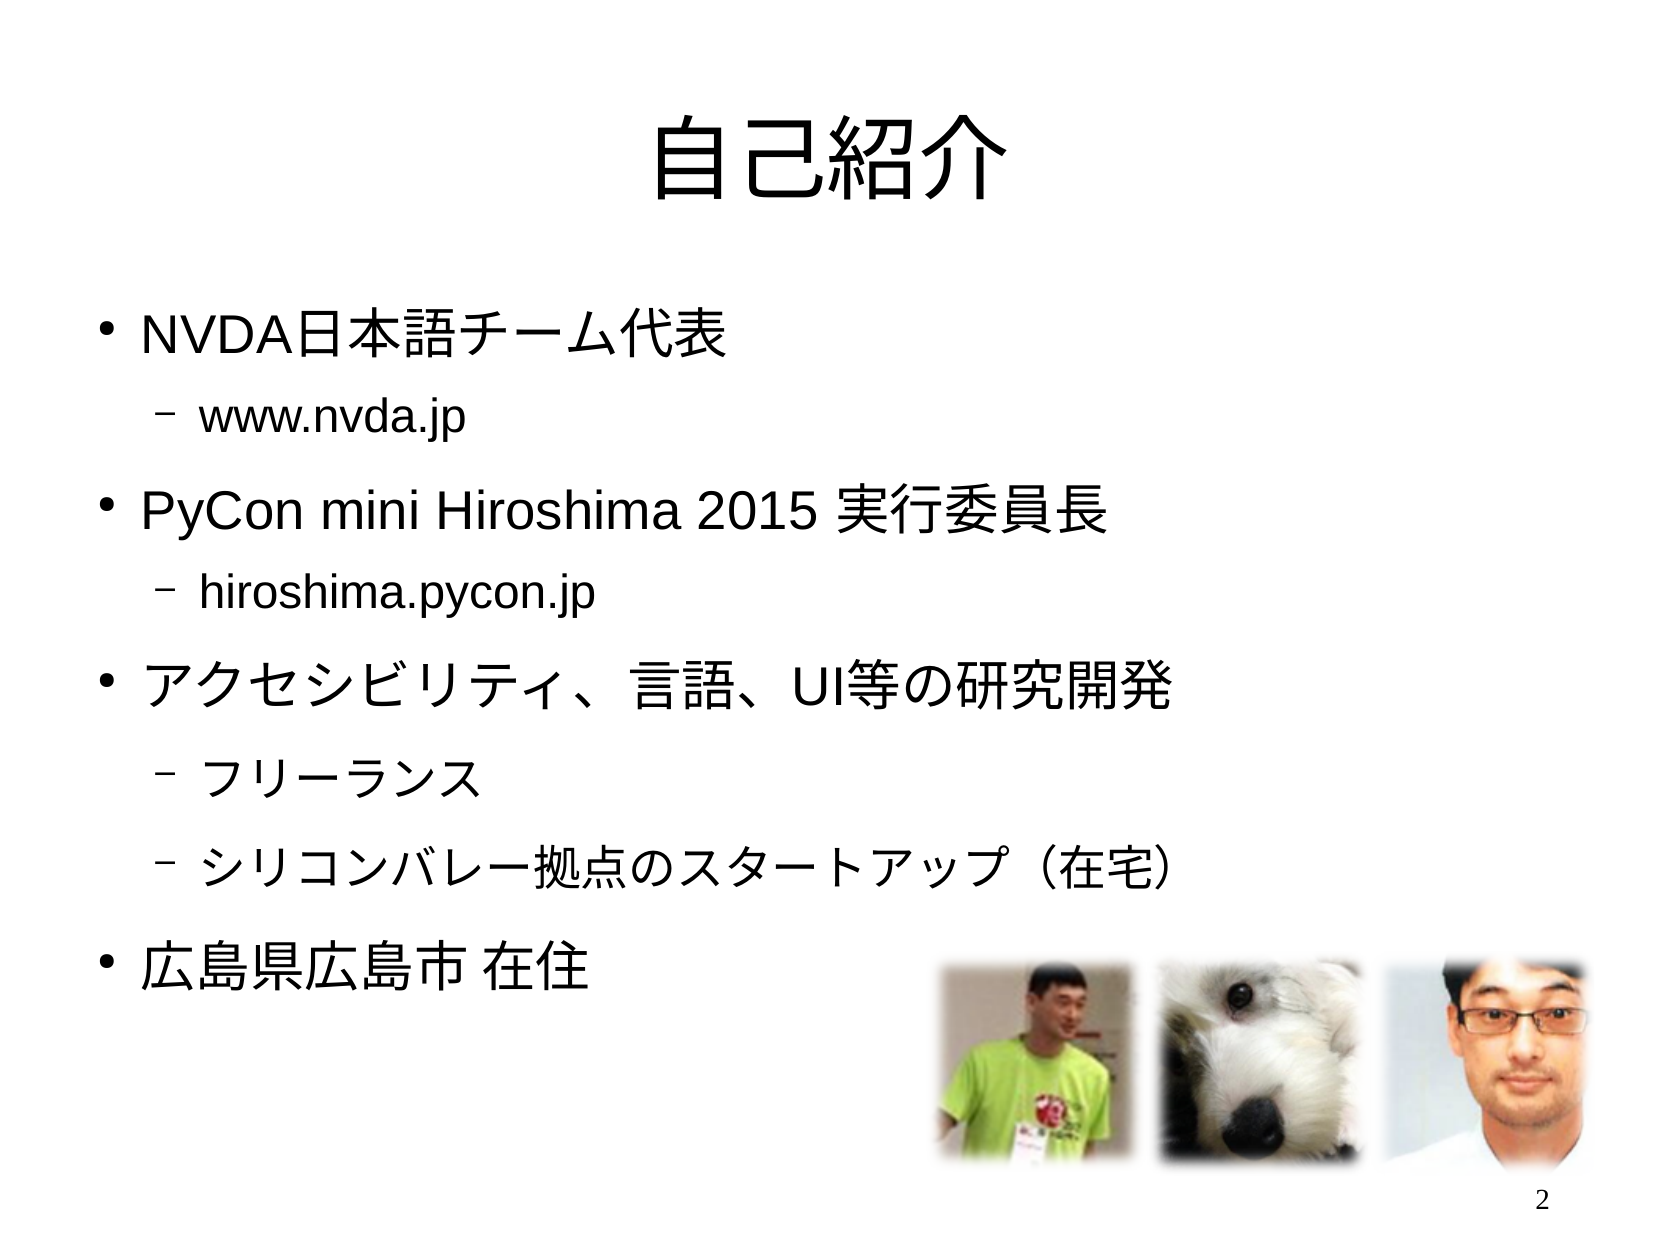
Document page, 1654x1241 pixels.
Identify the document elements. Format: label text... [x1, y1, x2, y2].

title 自己紹介 [82, 49, 1571, 257]
picture [926, 951, 1595, 1176]
list NVDA日本語チーム代表 www.nvda.jp PyCon mini Hiroshima 2015 実行委員長 hiroshima.pycon.jp アクセシビリティ、言語、UI等の研究開発 フリーランス シリコンバレー拠点のスタートアップ（在宅） 広島県広島市 在住 [82, 290, 1571, 1010]
